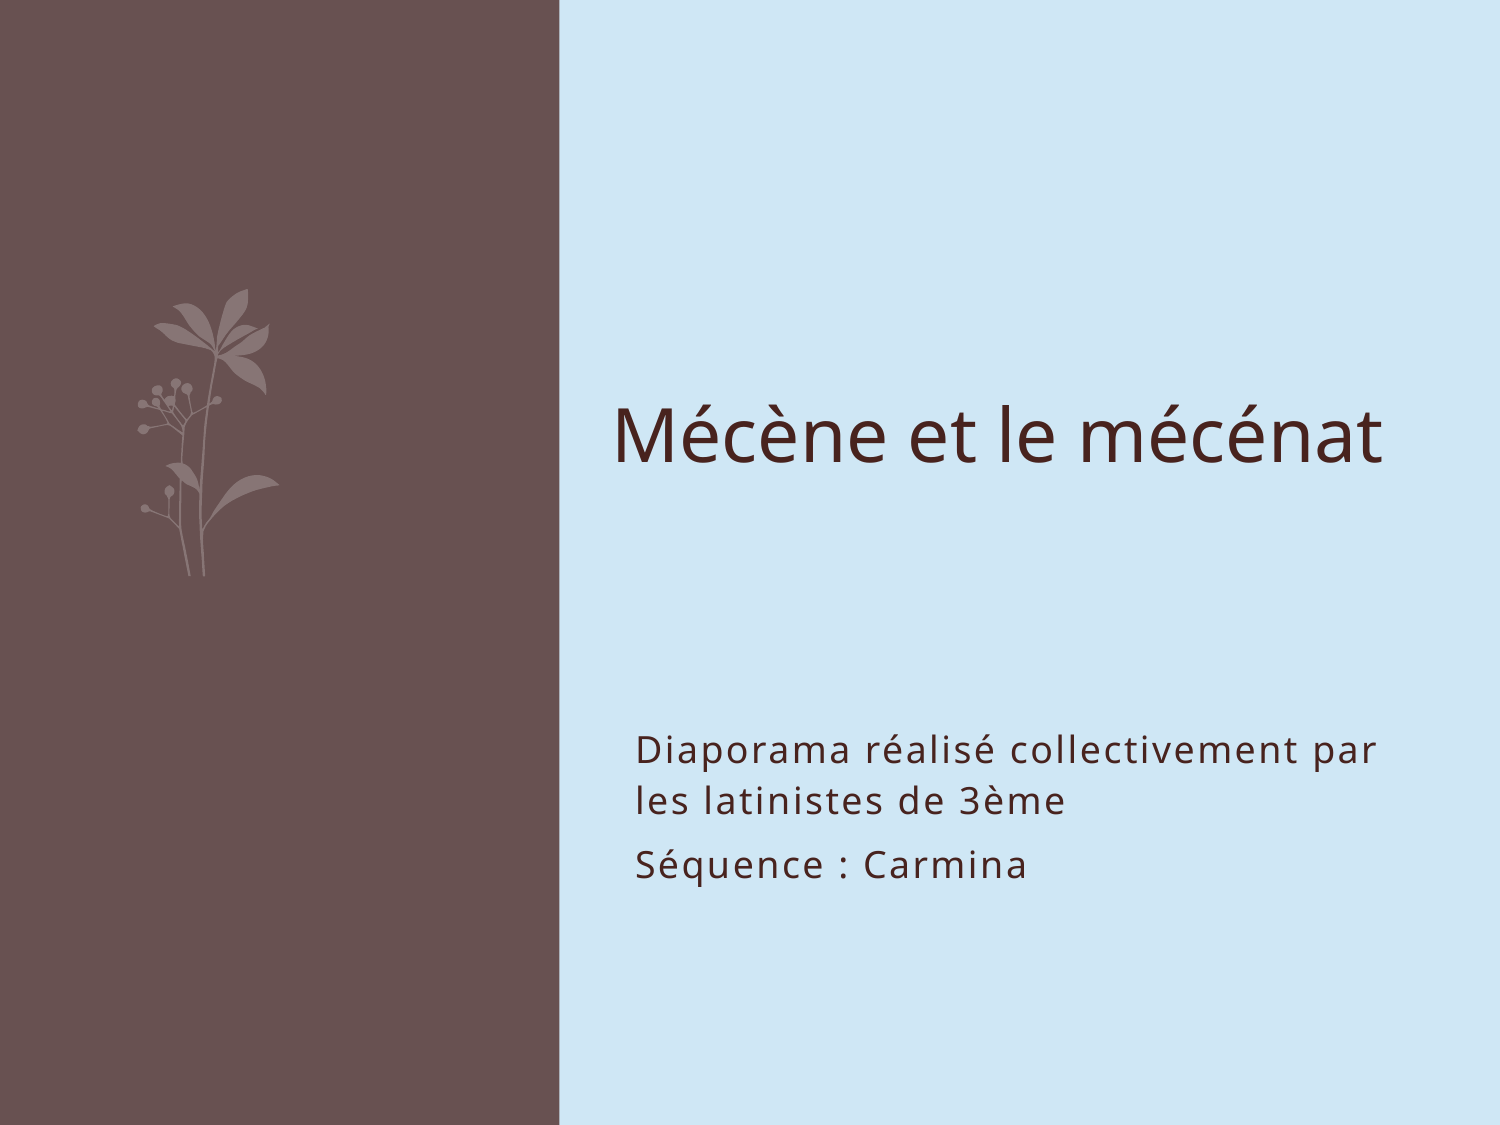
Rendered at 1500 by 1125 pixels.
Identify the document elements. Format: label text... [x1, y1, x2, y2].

subtitle Diaporama réalisé collectivement par les latinistes de 3ème Séquence : Carmina [620, 716, 1461, 976]
title Mécène et le mécénat [596, 113, 1437, 492]
